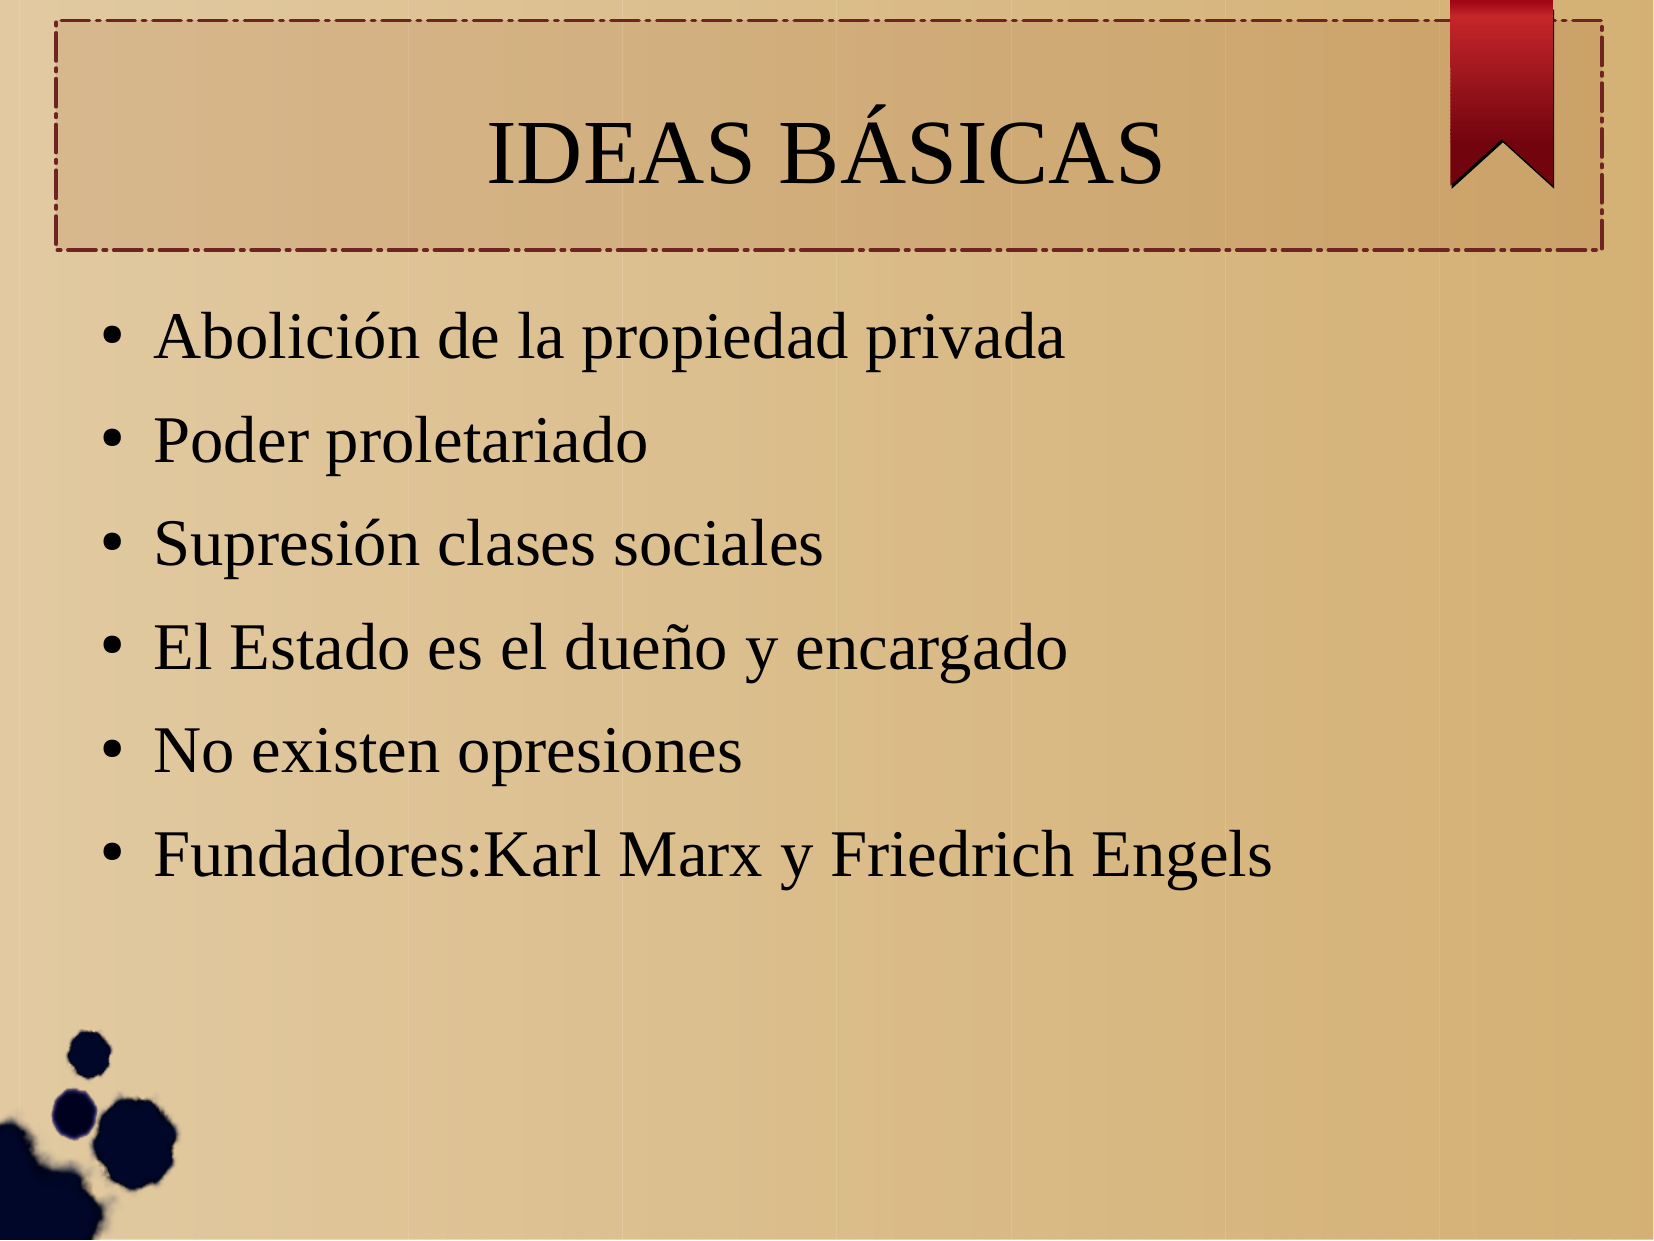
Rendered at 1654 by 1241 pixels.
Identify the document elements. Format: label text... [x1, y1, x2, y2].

list Abolición de la propiedad privada Poder proletariado Supresión clases sociales El Estado es el dueño y encargado No existen opresiones Fundadores:Karl Marx y Friedrich Engels [82, 299, 1571, 1019]
title IDEAS BÁSICAS [82, 49, 1571, 257]
